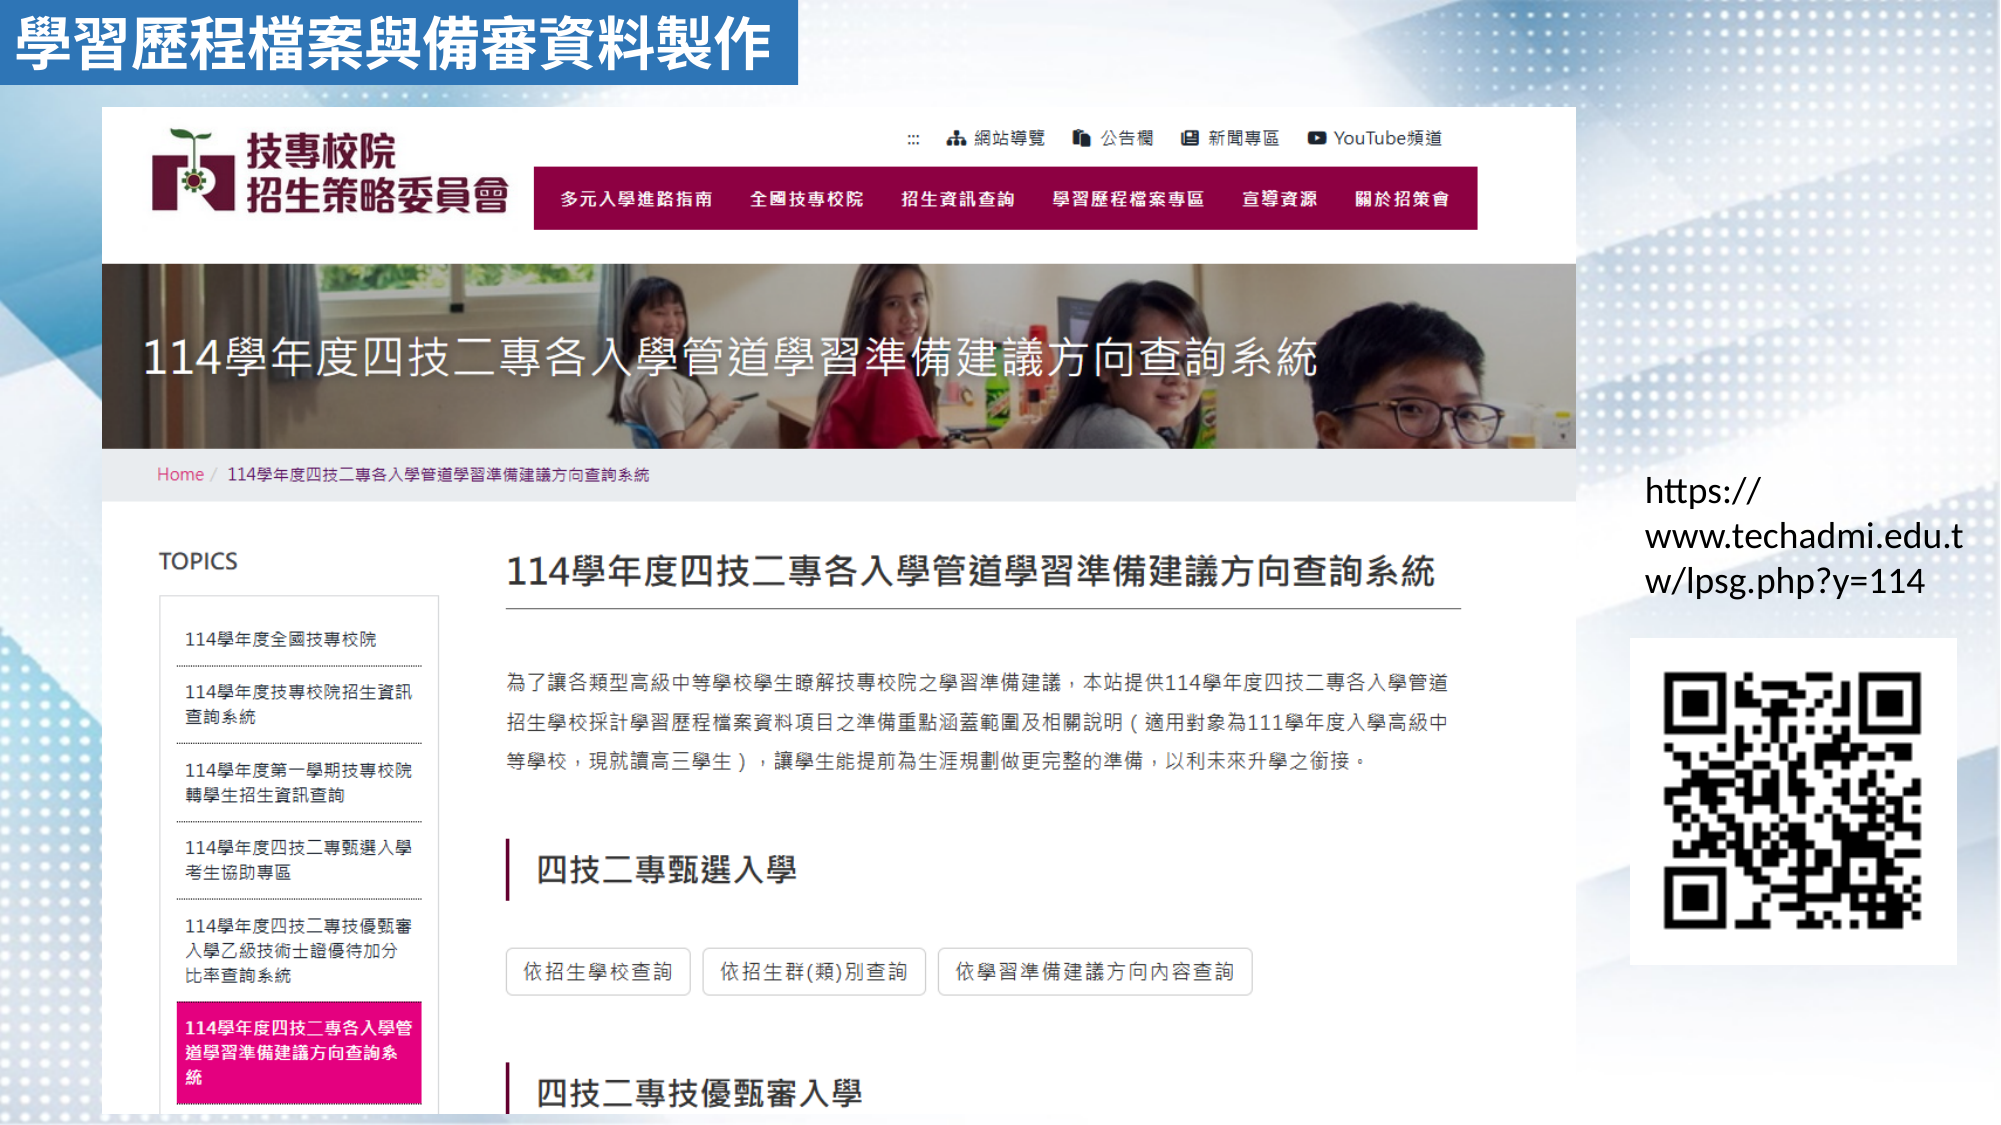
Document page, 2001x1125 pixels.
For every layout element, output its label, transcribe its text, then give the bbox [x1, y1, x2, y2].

picture [0, 0, 2000, 1125]
text_box 學習歷程檔案與備審資料製作 [0, 0, 799, 85]
text_box https://www.techadmi.edu.tw/lpsg.php?y=114 [1630, 458, 1981, 609]
